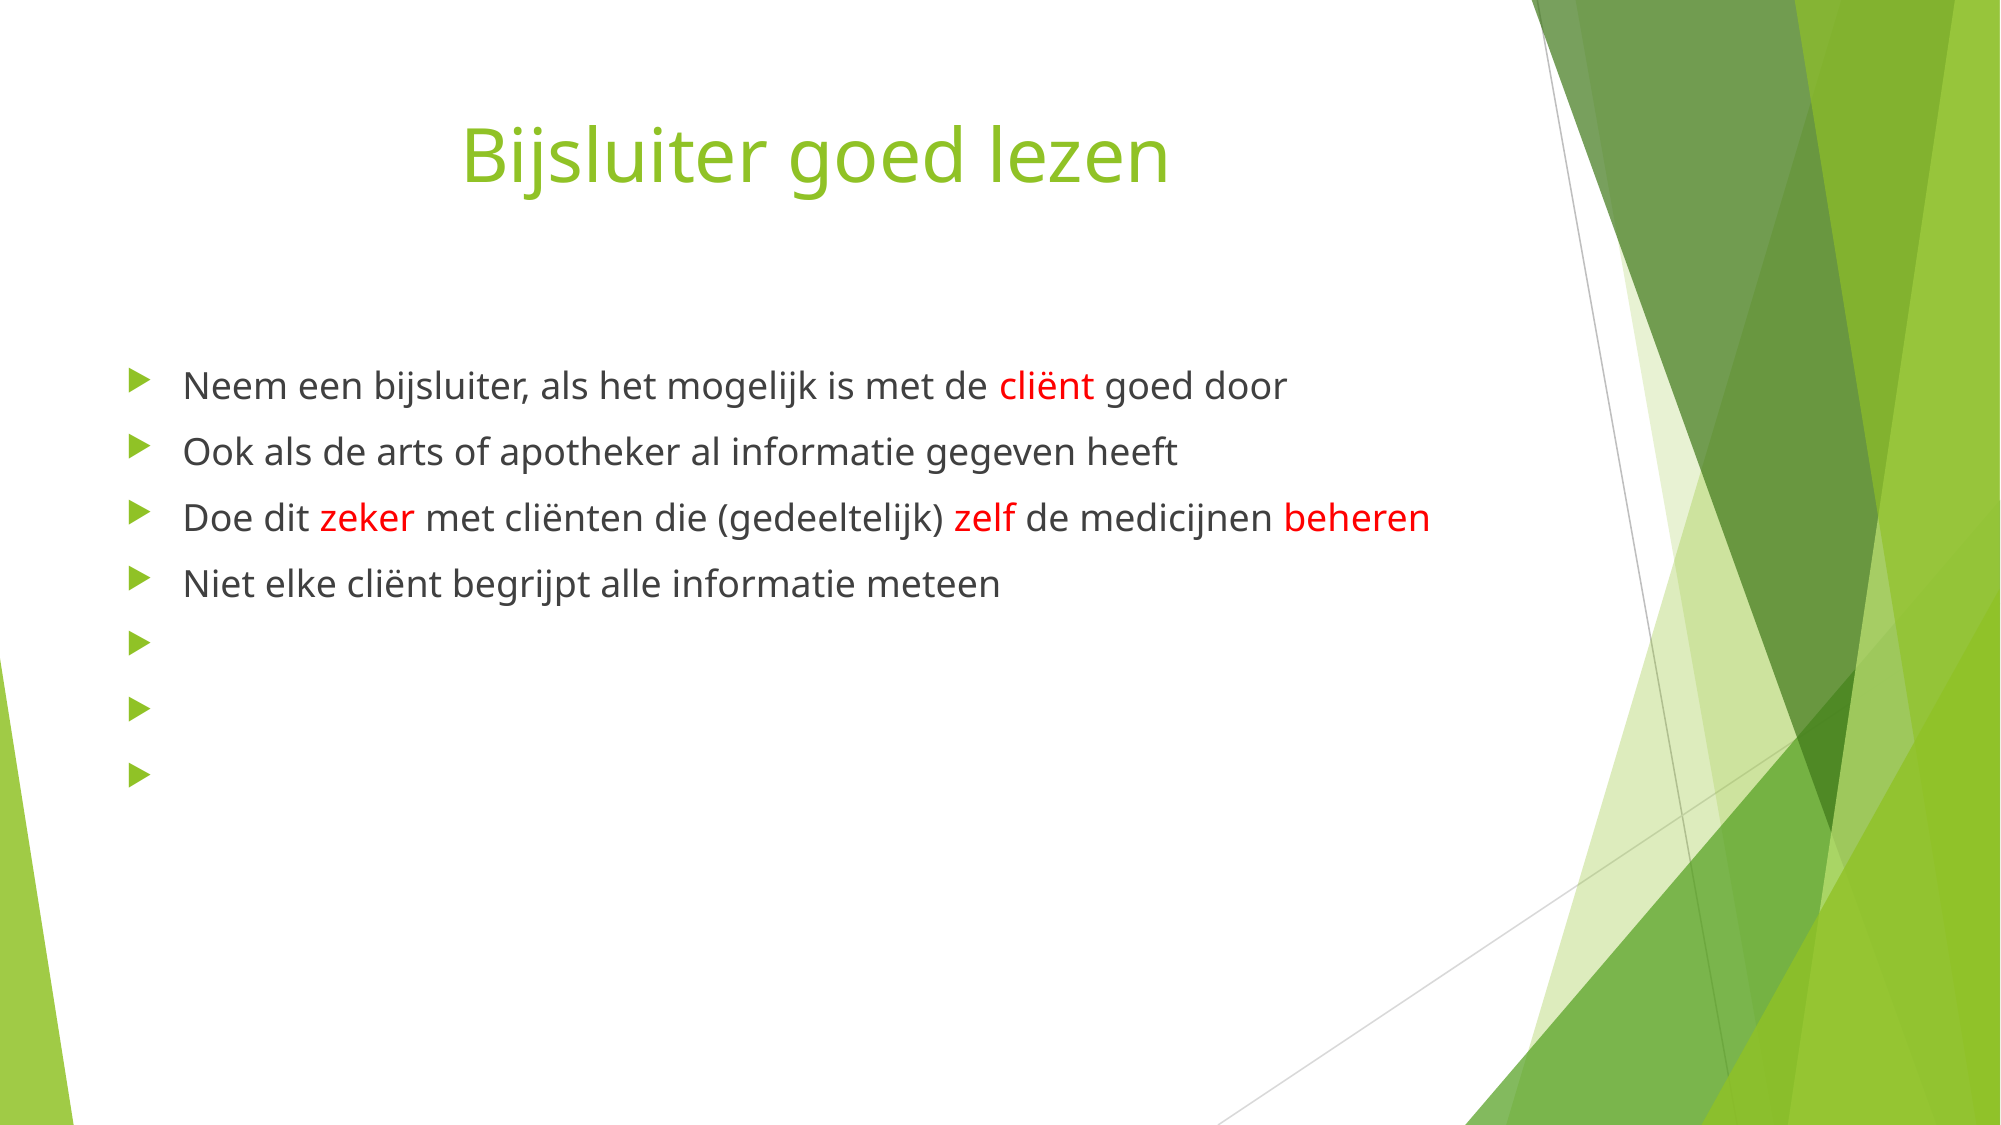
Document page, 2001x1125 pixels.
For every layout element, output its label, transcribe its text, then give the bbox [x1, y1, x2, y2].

title Bijsluiter goed lezen [111, 99, 1522, 317]
list Neem een bijsluiter, als het mogelijk is met de cliënt goed door Ook als de arts of apotheker al informatie gegeven heeft Doe dit zeker met cliënten die (gedeeltelijk) zelf de medicijnen beheren Niet elke cliënt begrijpt alle informatie meteen [111, 354, 1522, 992]
